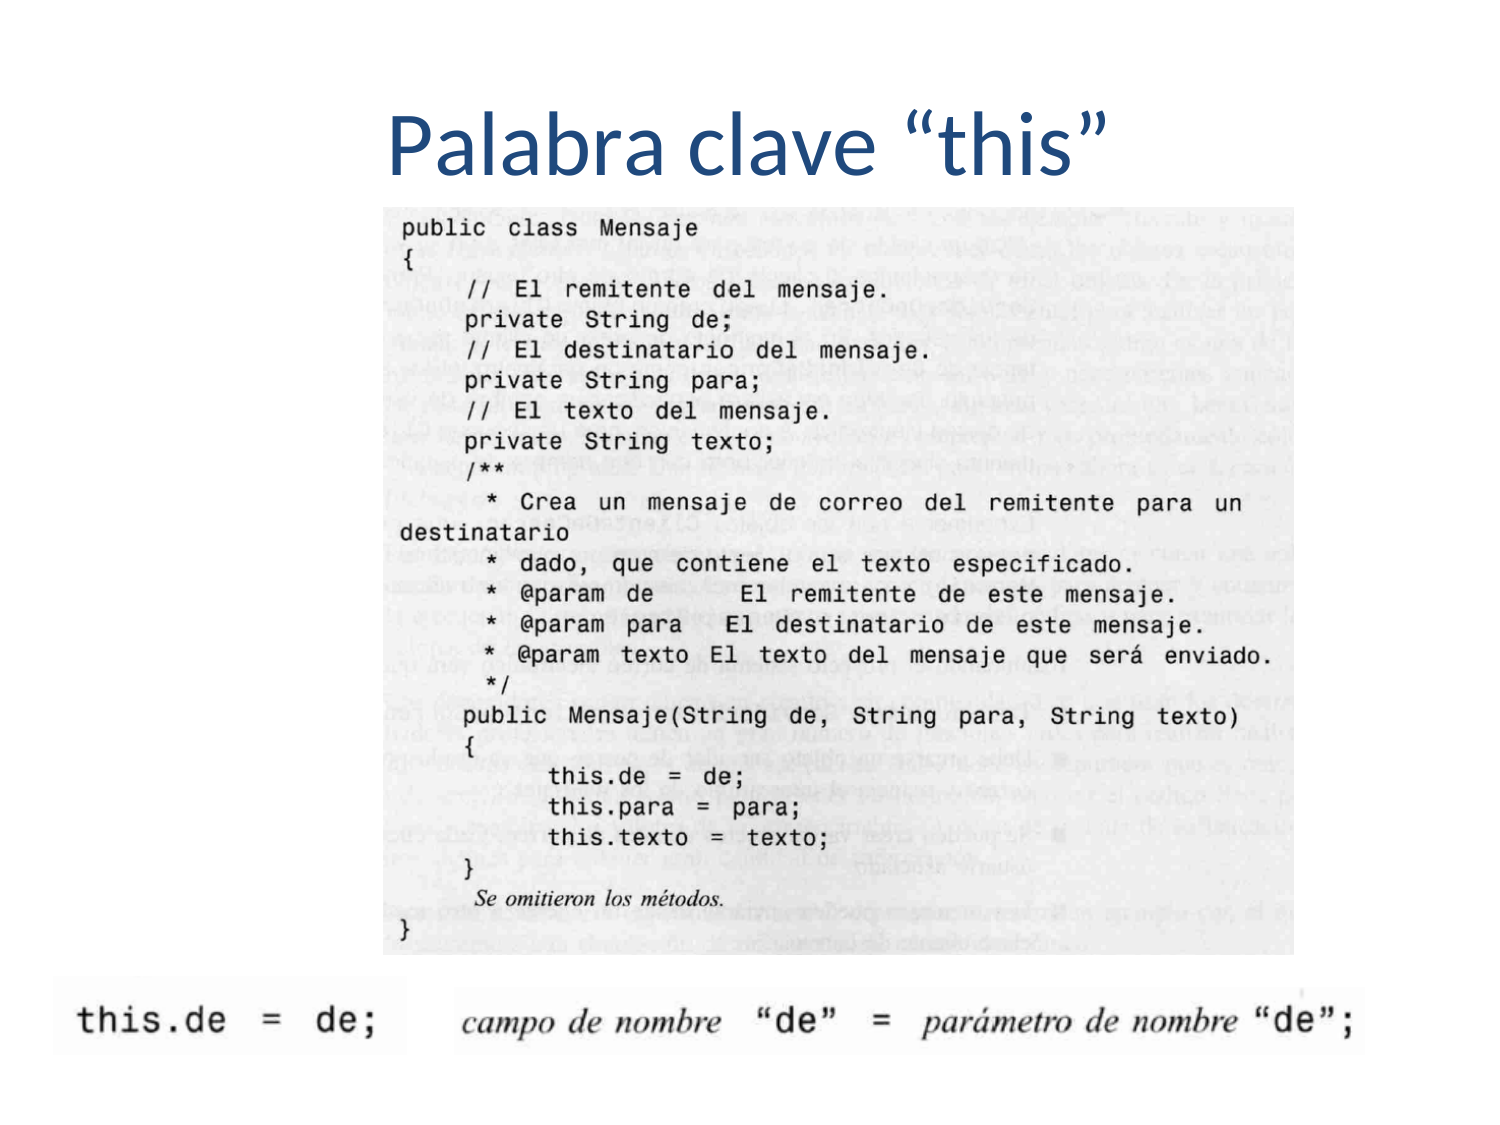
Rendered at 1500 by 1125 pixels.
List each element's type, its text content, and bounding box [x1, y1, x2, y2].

title Palabra clave “this” [75, 45, 1426, 233]
picture [383, 207, 1294, 955]
picture [53, 976, 407, 1055]
picture [454, 987, 1365, 1055]
